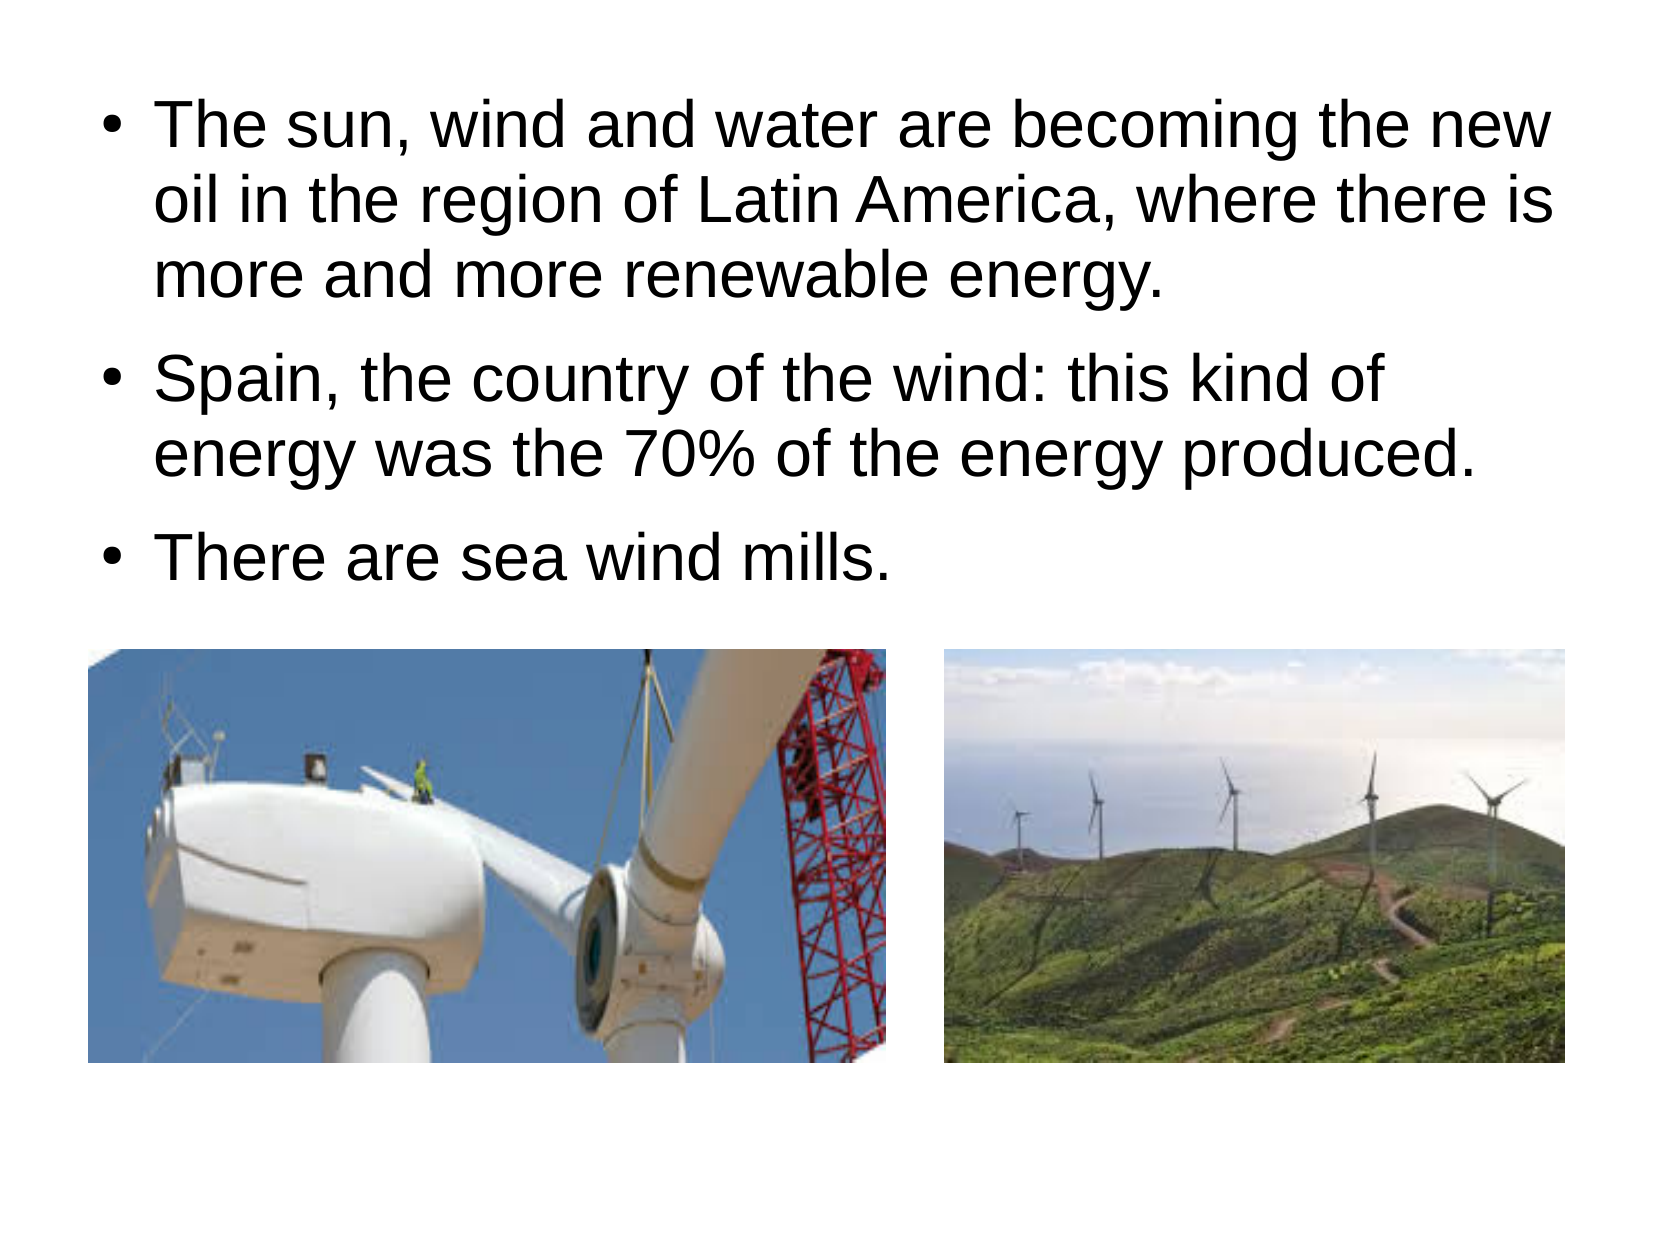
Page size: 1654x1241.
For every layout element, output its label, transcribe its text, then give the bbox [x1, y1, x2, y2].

list The sun, wind and water are becoming the new oil in the region of Latin America, where there is more and more renewable energy. Spain, the country of the wind: this kind of energy was the 70% of the energy produced. There are sea wind mills. [82, 87, 1571, 739]
picture [88, 649, 886, 1063]
picture [944, 649, 1565, 1063]
